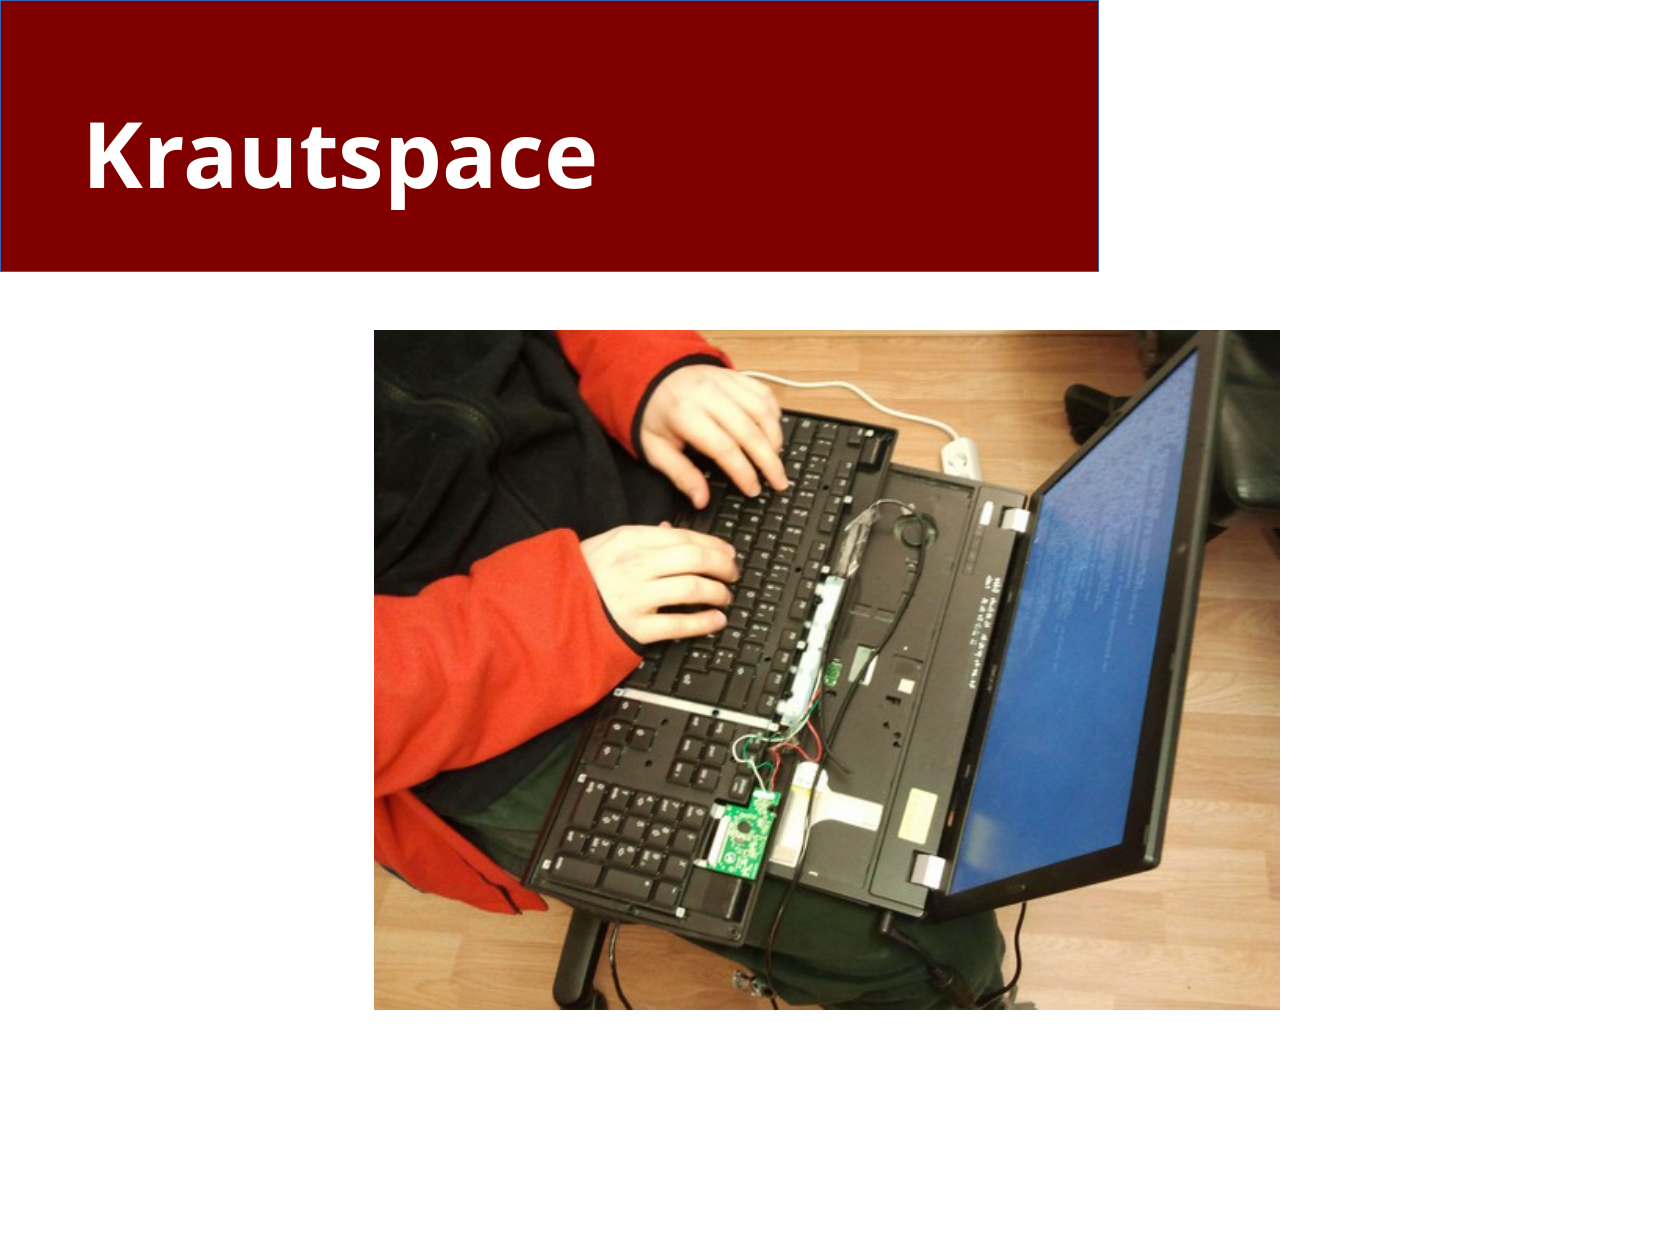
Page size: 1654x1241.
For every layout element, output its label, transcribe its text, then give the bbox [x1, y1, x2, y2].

title Krautspace [82, 49, 1028, 257]
picture [374, 330, 1280, 1010]
